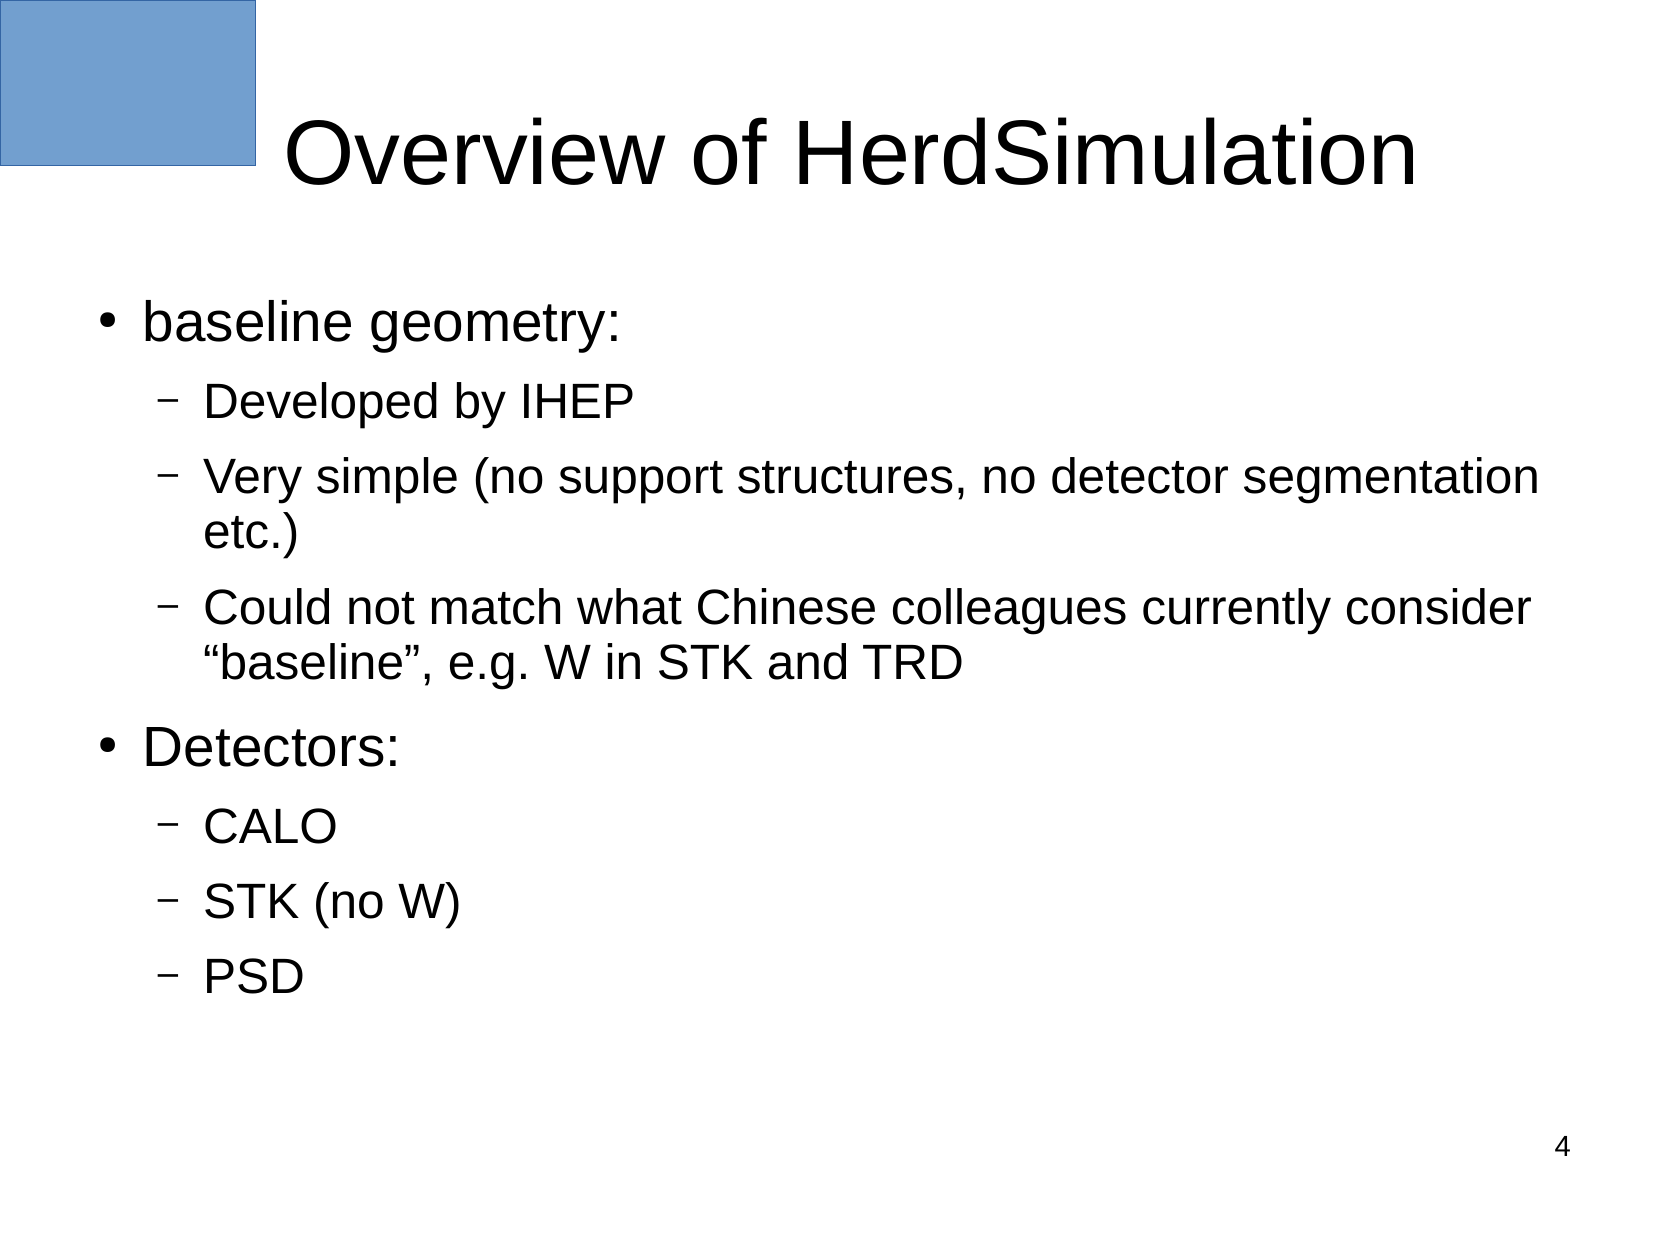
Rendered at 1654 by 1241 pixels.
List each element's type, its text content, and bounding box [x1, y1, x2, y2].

title Overview of HerdSimulation [82, 49, 1571, 257]
list baseline geometry: Developed by IHEP Very simple (no support structures, no detector segmentation etc.) Could not match what Chinese colleagues currently consider “baseline”, e.g. W in STK and TRD Detectors: CALO STK (no W) PSD [82, 290, 1571, 1010]
text_box [0, 0, 256, 166]
